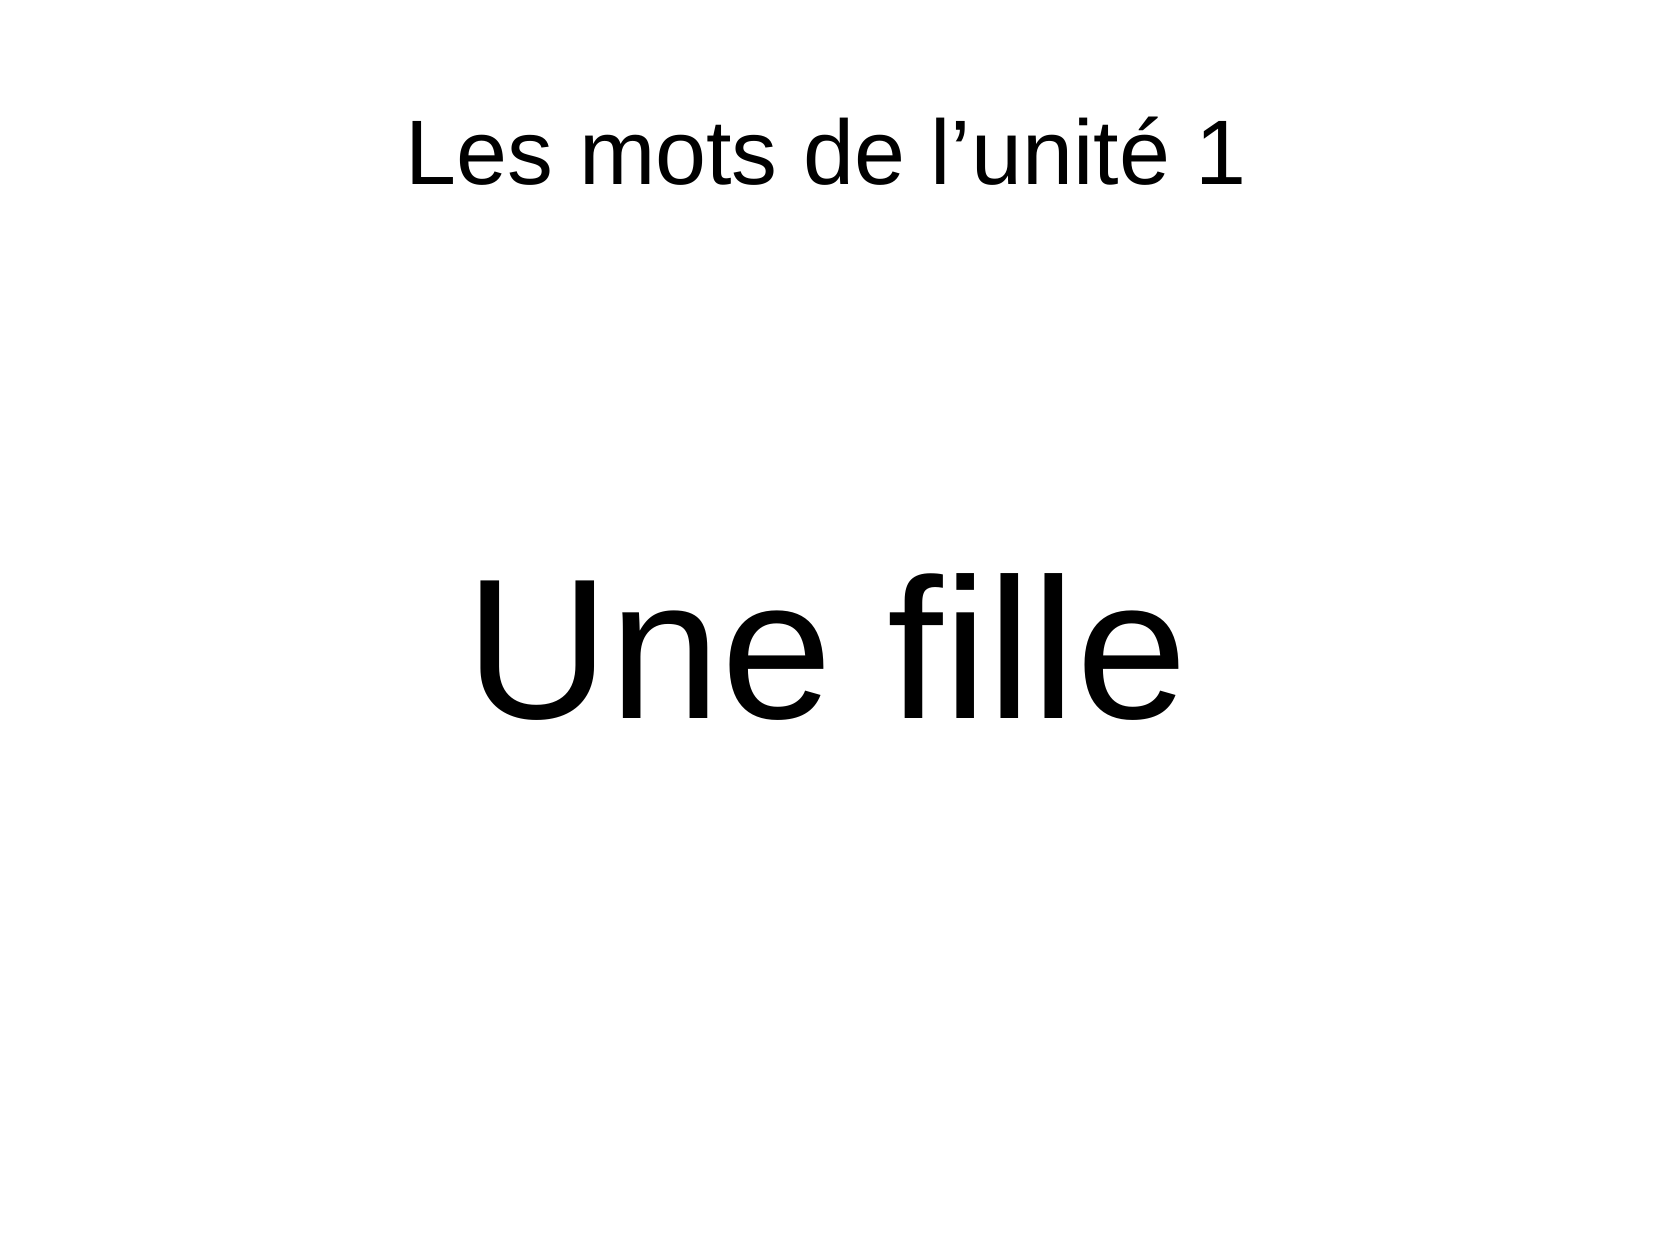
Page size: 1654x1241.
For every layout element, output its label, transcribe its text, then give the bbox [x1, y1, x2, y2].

subtitle Une fille [82, 290, 1571, 1010]
title Les mots de l’unité 1 [82, 49, 1571, 257]
